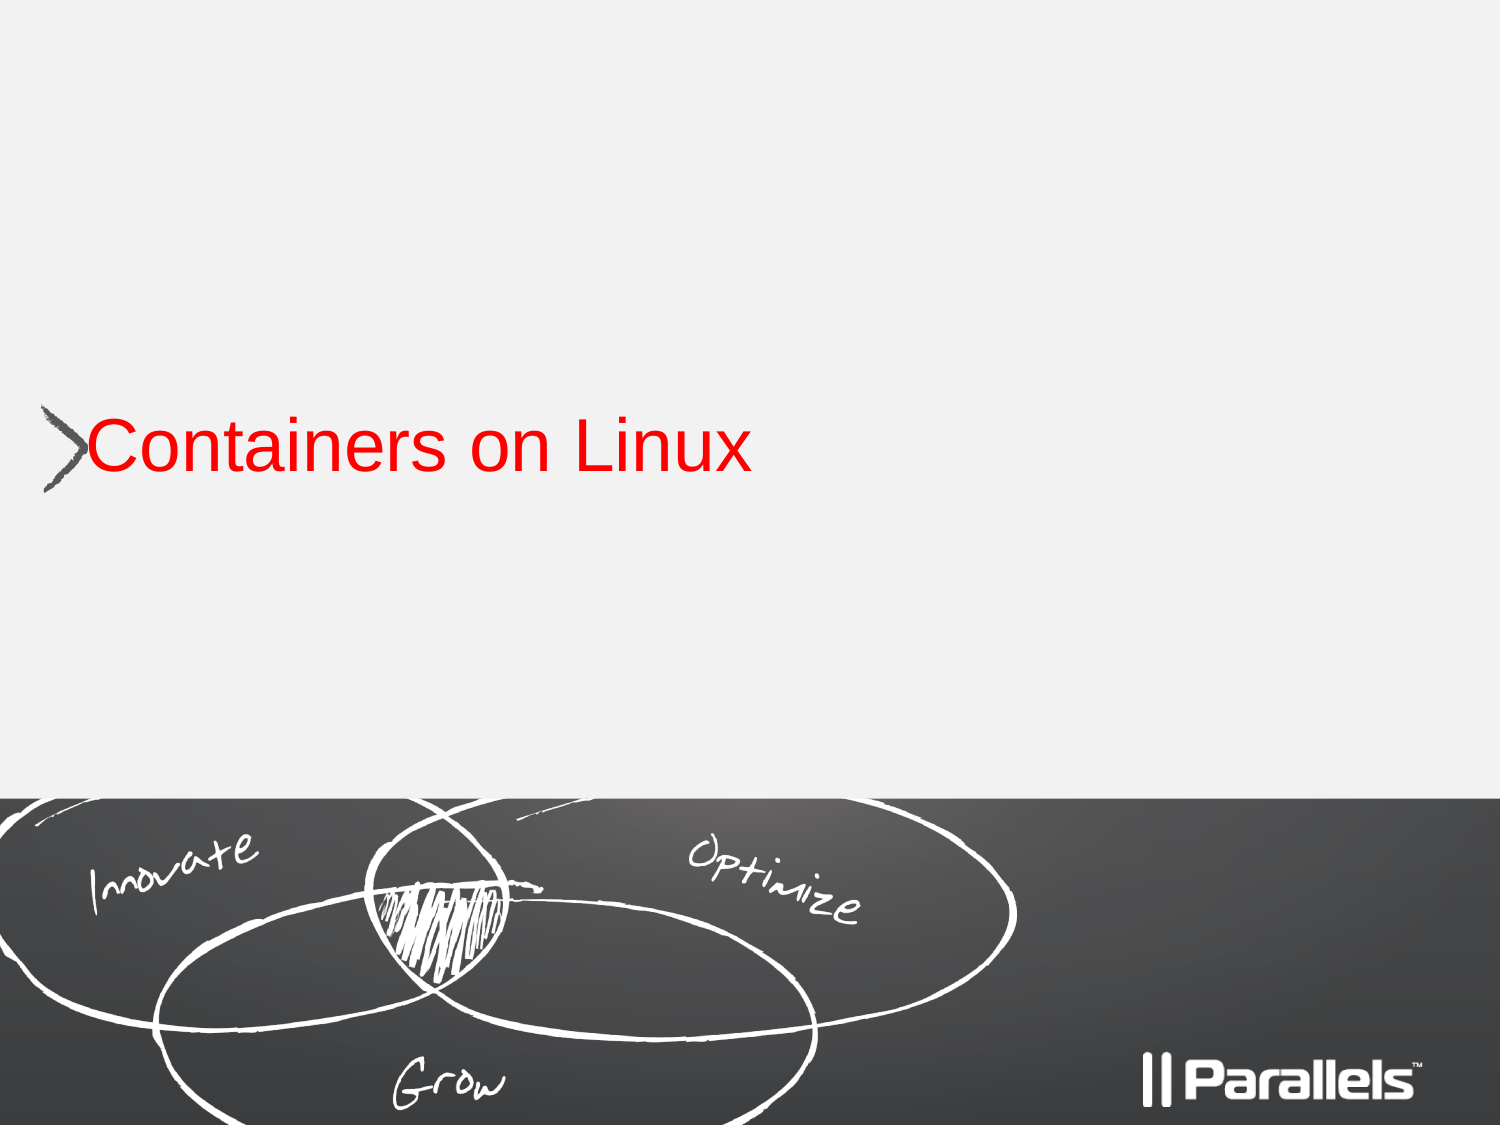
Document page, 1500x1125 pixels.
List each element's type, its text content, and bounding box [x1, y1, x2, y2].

picture [40, 404, 85, 493]
title Containers on Linux [85, 392, 1087, 499]
picture [0, 799, 1500, 1125]
